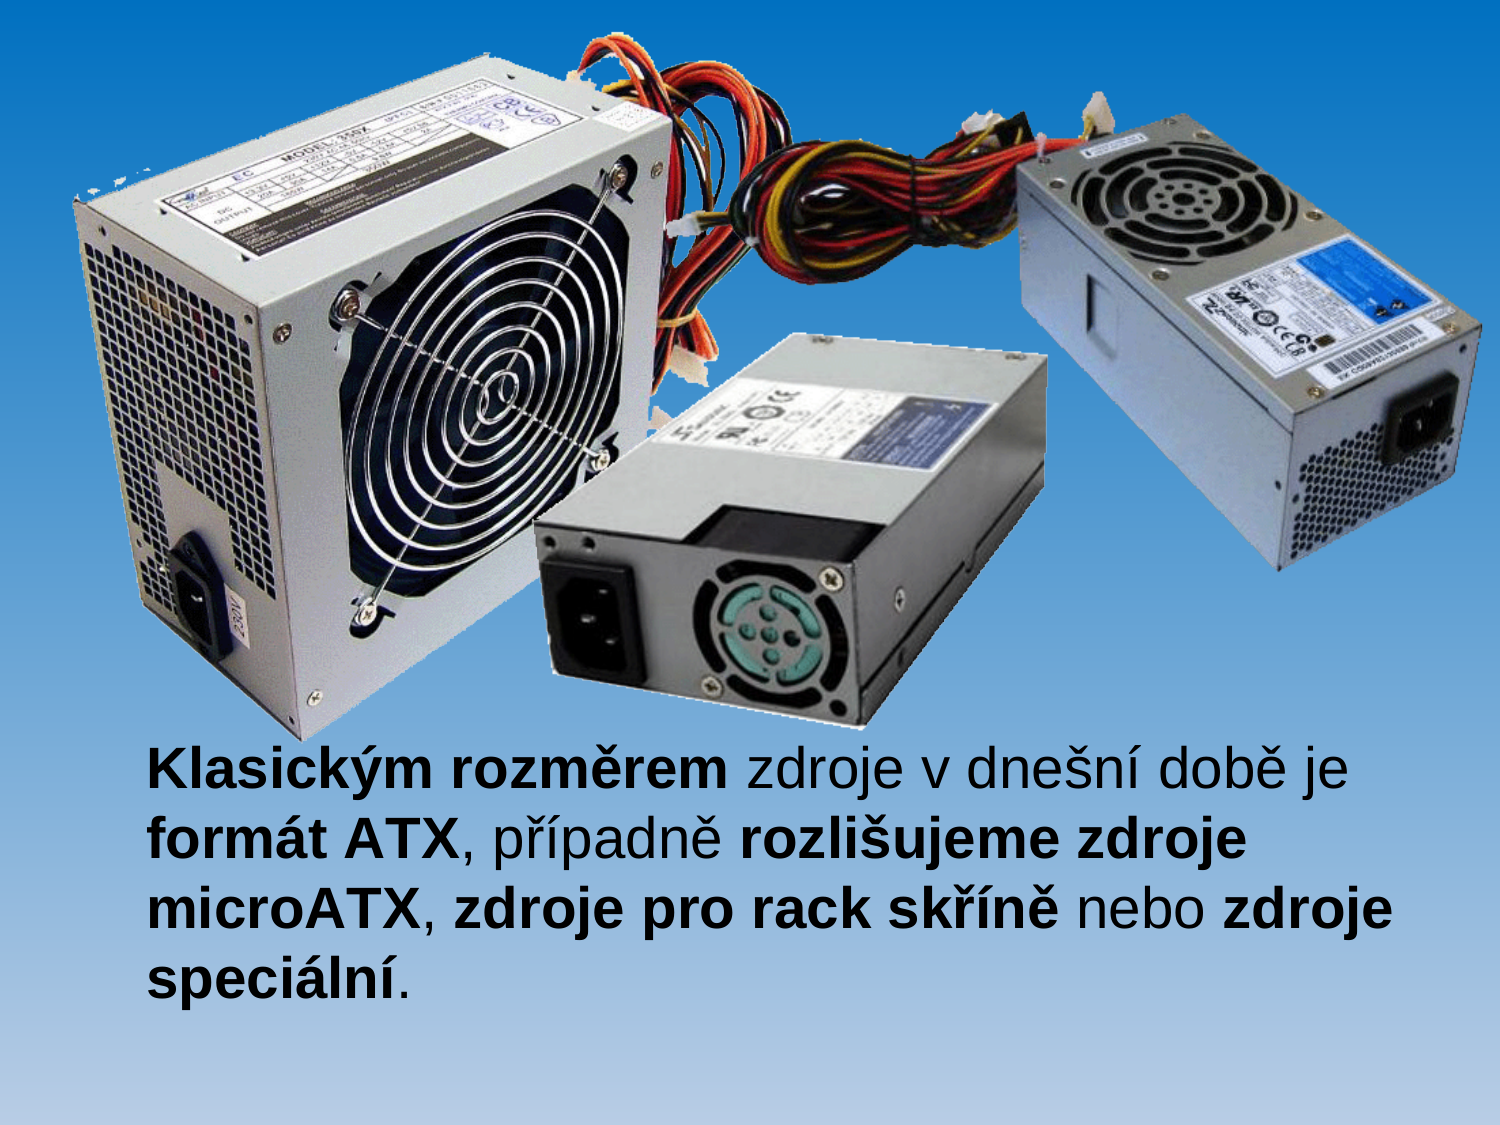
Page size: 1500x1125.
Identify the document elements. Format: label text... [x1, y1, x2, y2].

picture [5, 0, 1500, 787]
list Klasickým rozměrem zdroje v dnešní době je formát ATX, případně rozlišujeme zdroje microATX, zdroje pro rack skříně nebo zdroje speciální. [75, 723, 1426, 1103]
